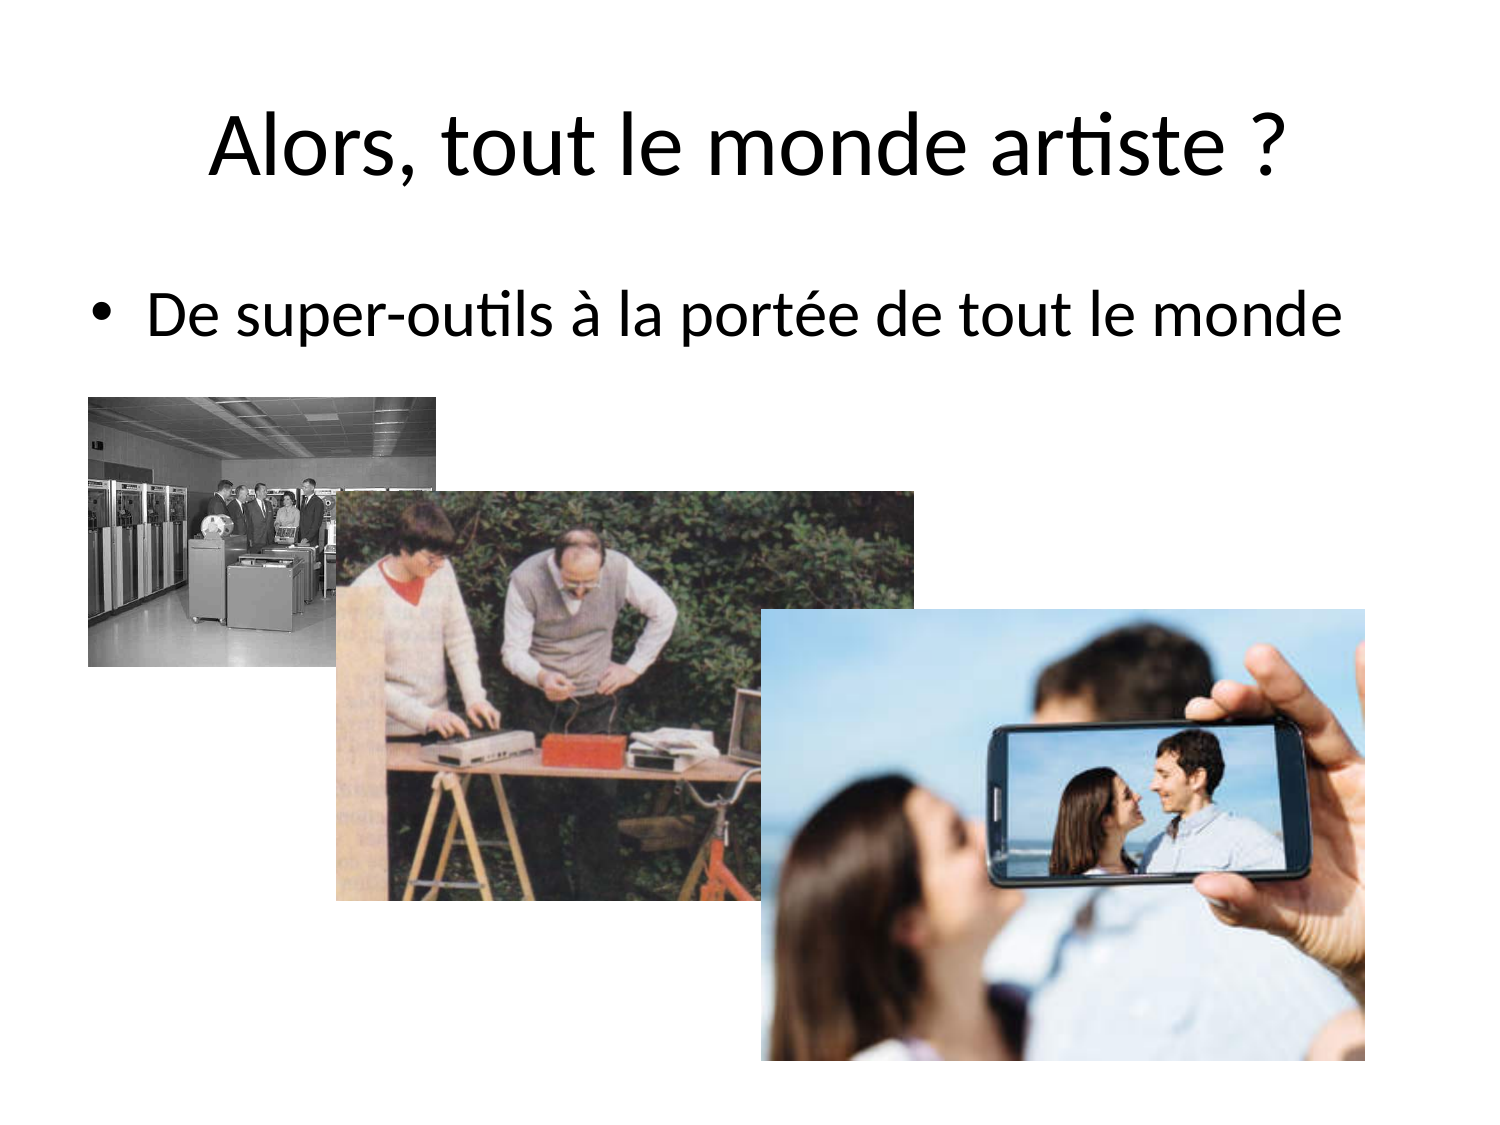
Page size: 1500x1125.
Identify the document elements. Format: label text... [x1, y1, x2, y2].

title Alors, tout le monde artiste ? [75, 45, 1426, 233]
list De super-outils à la portée de tout le monde [75, 262, 1426, 1005]
picture [88, 397, 1365, 1061]
